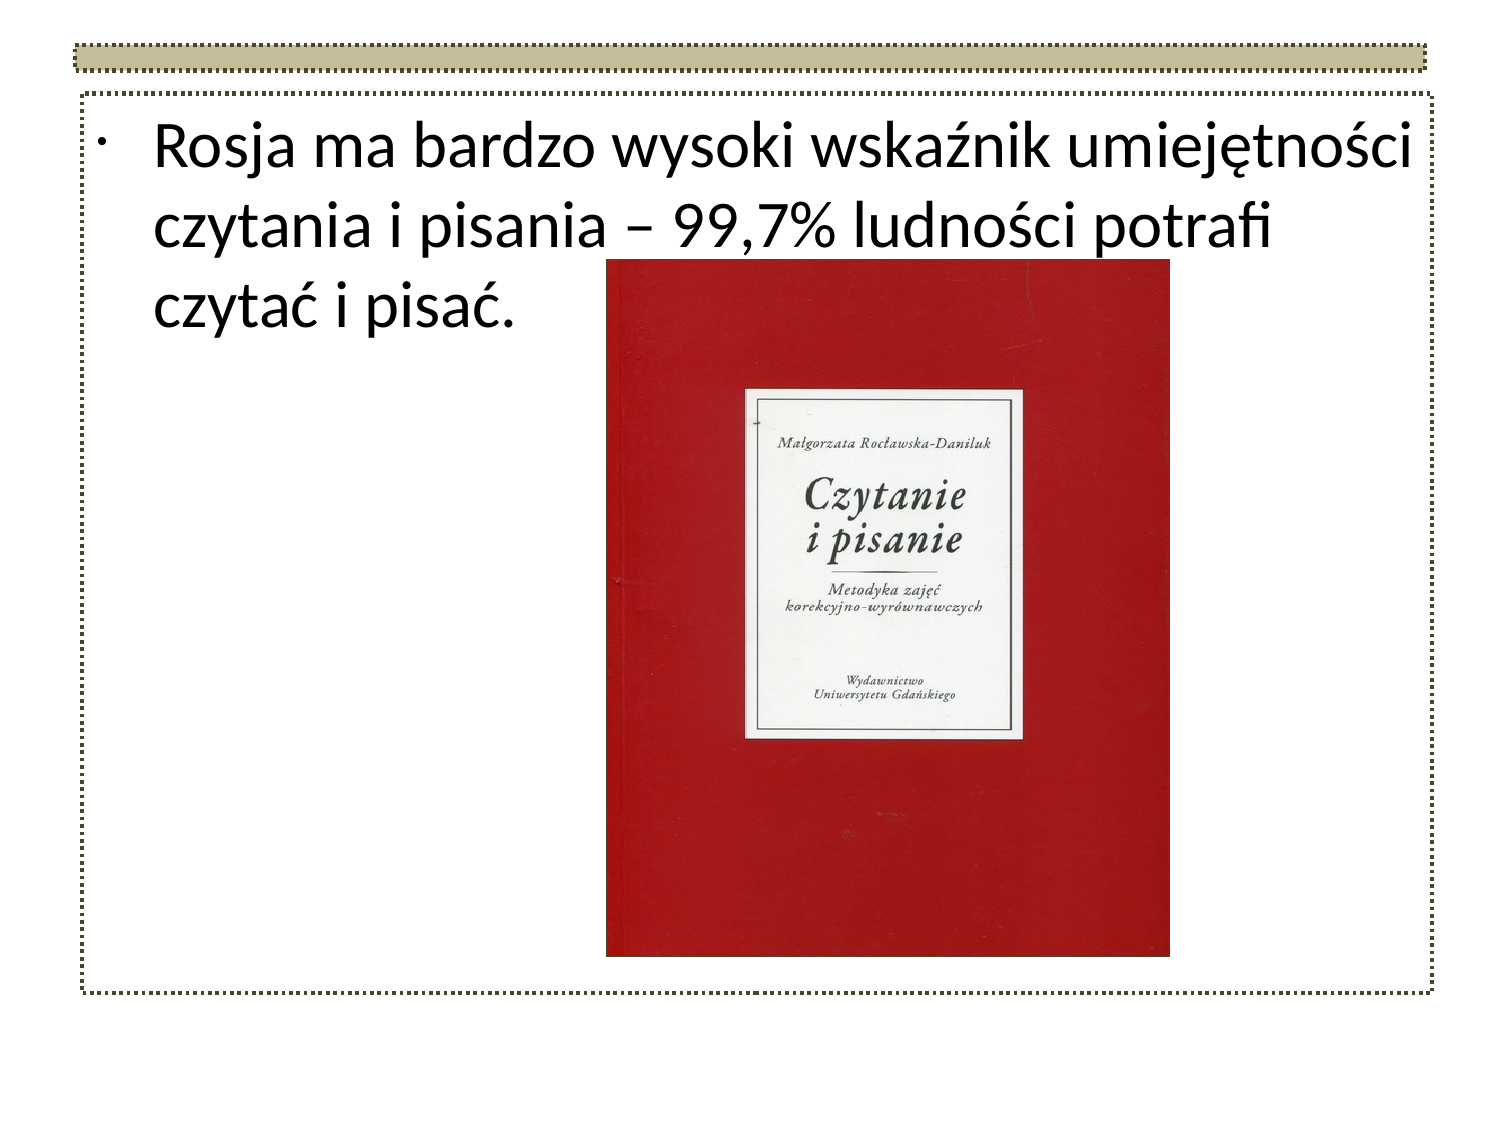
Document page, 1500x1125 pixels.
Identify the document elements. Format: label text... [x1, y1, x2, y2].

title [75, 45, 1425, 71]
picture [606, 259, 1170, 957]
list Rosja ma bardzo wysoki wskaźnik umiejętności czytania i pisania – 99,7% ludności potrafi czytać i pisać. [82, 93, 1432, 994]
